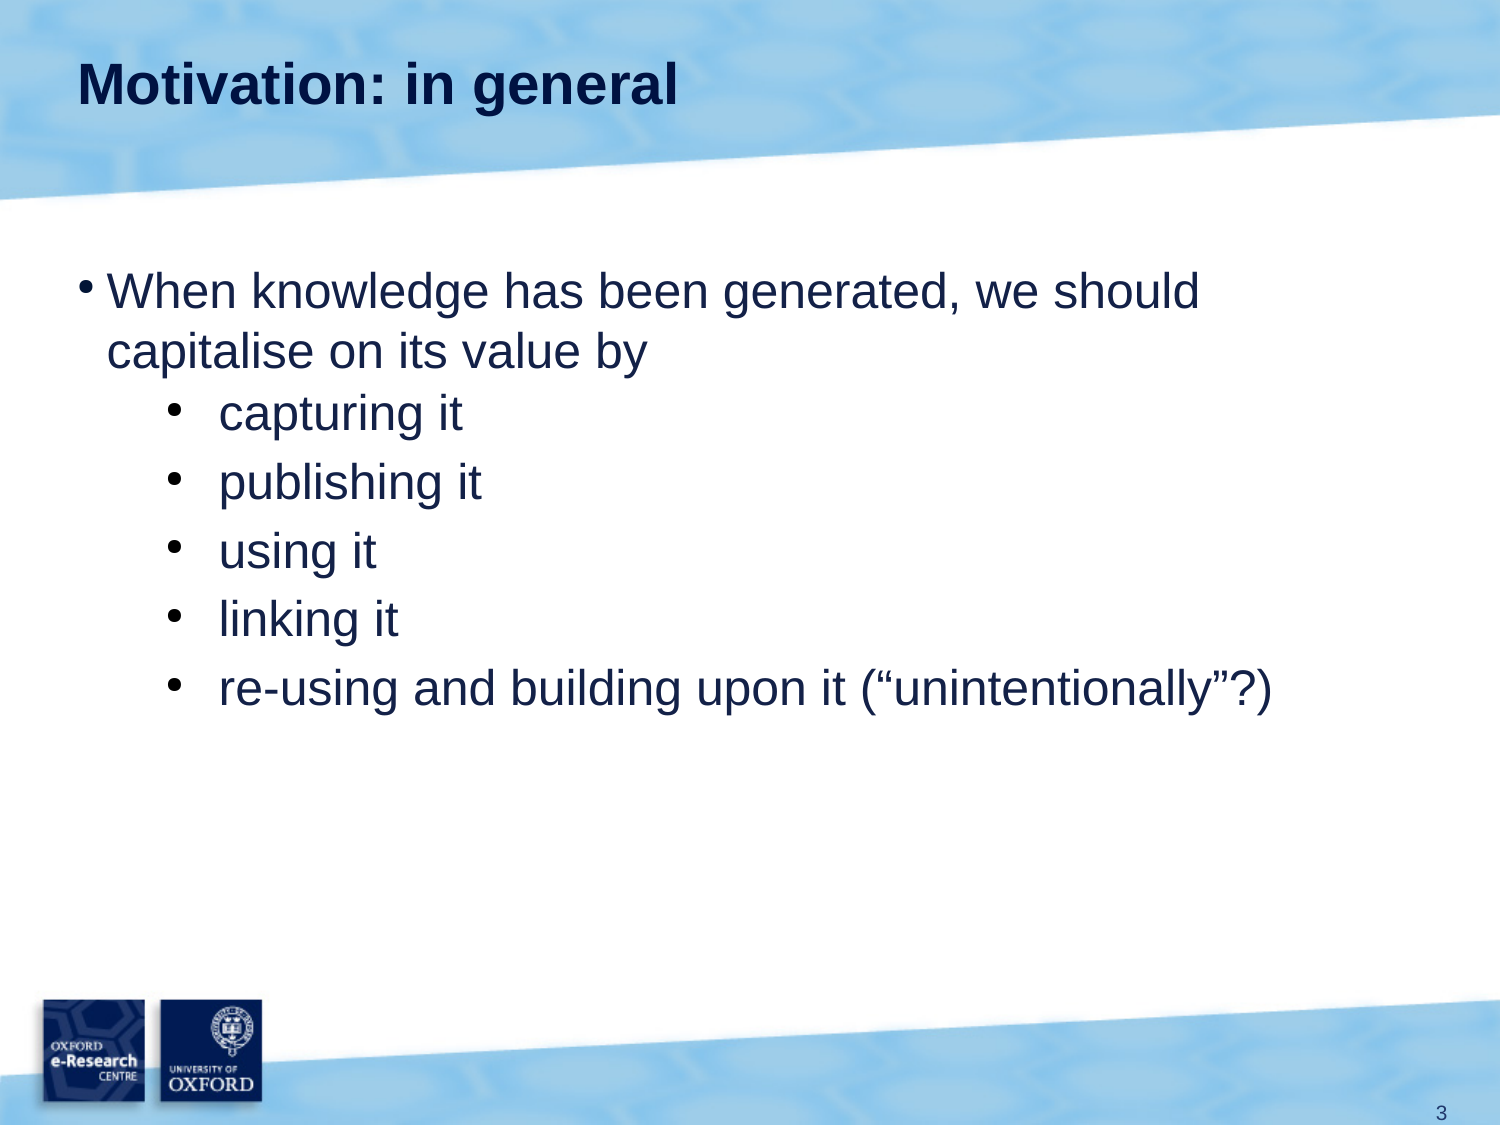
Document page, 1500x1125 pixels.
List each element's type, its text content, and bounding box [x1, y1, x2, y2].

list When knowledge has been generated, we should capitalise on its value by capturing it publishing it using it linking it re-using and building upon it (“unintentionally”?) [62, 250, 1388, 972]
title Motivation: in general [62, 24, 1409, 138]
picture [0, 0, 1500, 213]
picture [0, 944, 1500, 1125]
